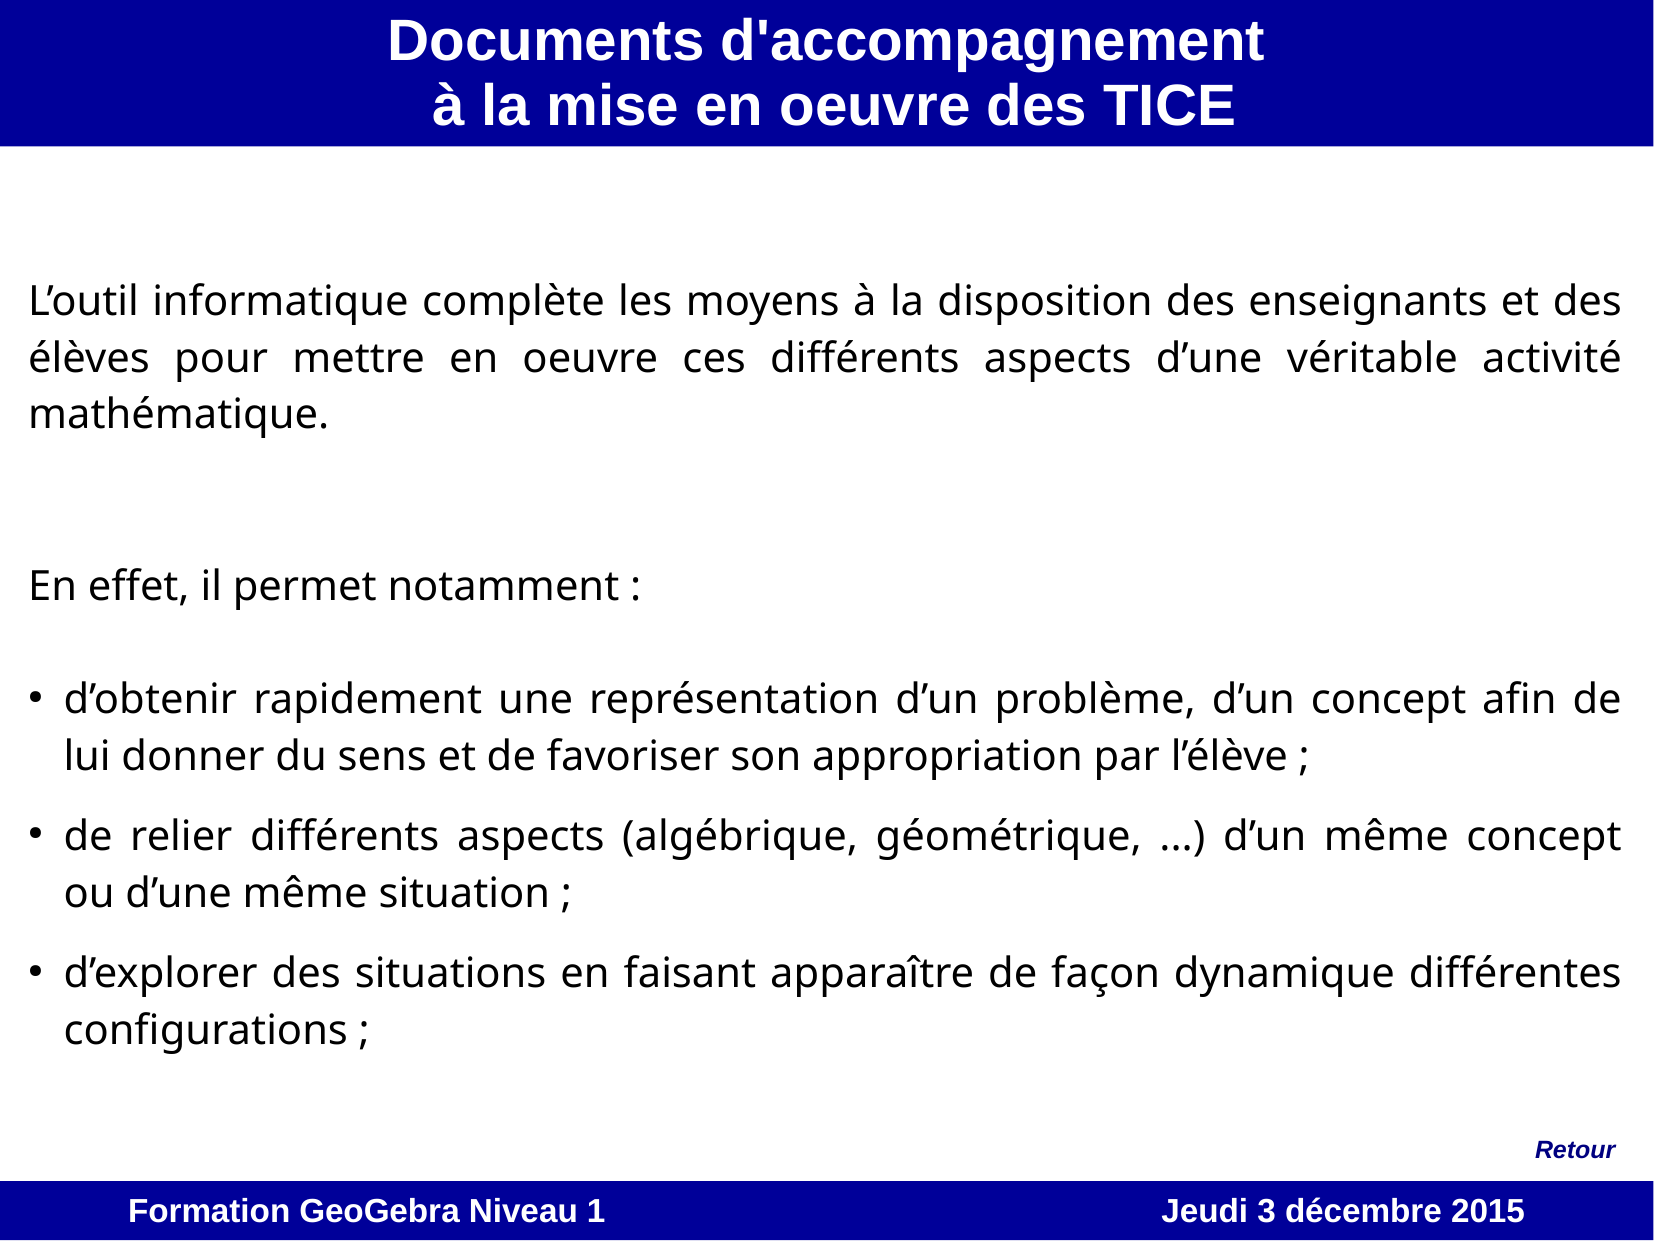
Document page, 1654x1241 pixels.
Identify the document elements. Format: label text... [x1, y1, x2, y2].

text_box Retour [1520, 1128, 1637, 1172]
title Documents d'accompagnement à la mise en oeuvre des TICE [0, 0, 1654, 147]
subtitle L’outil informatique complète les moyens à la disposition des enseignants et des élèves pour mettre en oeuvre ces différents aspects d’une véritable activité mathématique. En effet, il permet notamment : d’obtenir rapidement une représentation d’un problème, d’un concept afin de lui donner du sens et de favoriser son appropriation par l’élève ; de relier différents aspects (algébrique, géométrique, ...) d’un même concept ou d’une même situation ; d’explorer des situations en faisant apparaître de façon dynamique différentes configurations ; [28, 146, 1623, 1181]
text_box Formation GeoGebra Niveau 1 Jeudi 3 décembre 2015 [0, 1181, 1654, 1241]
